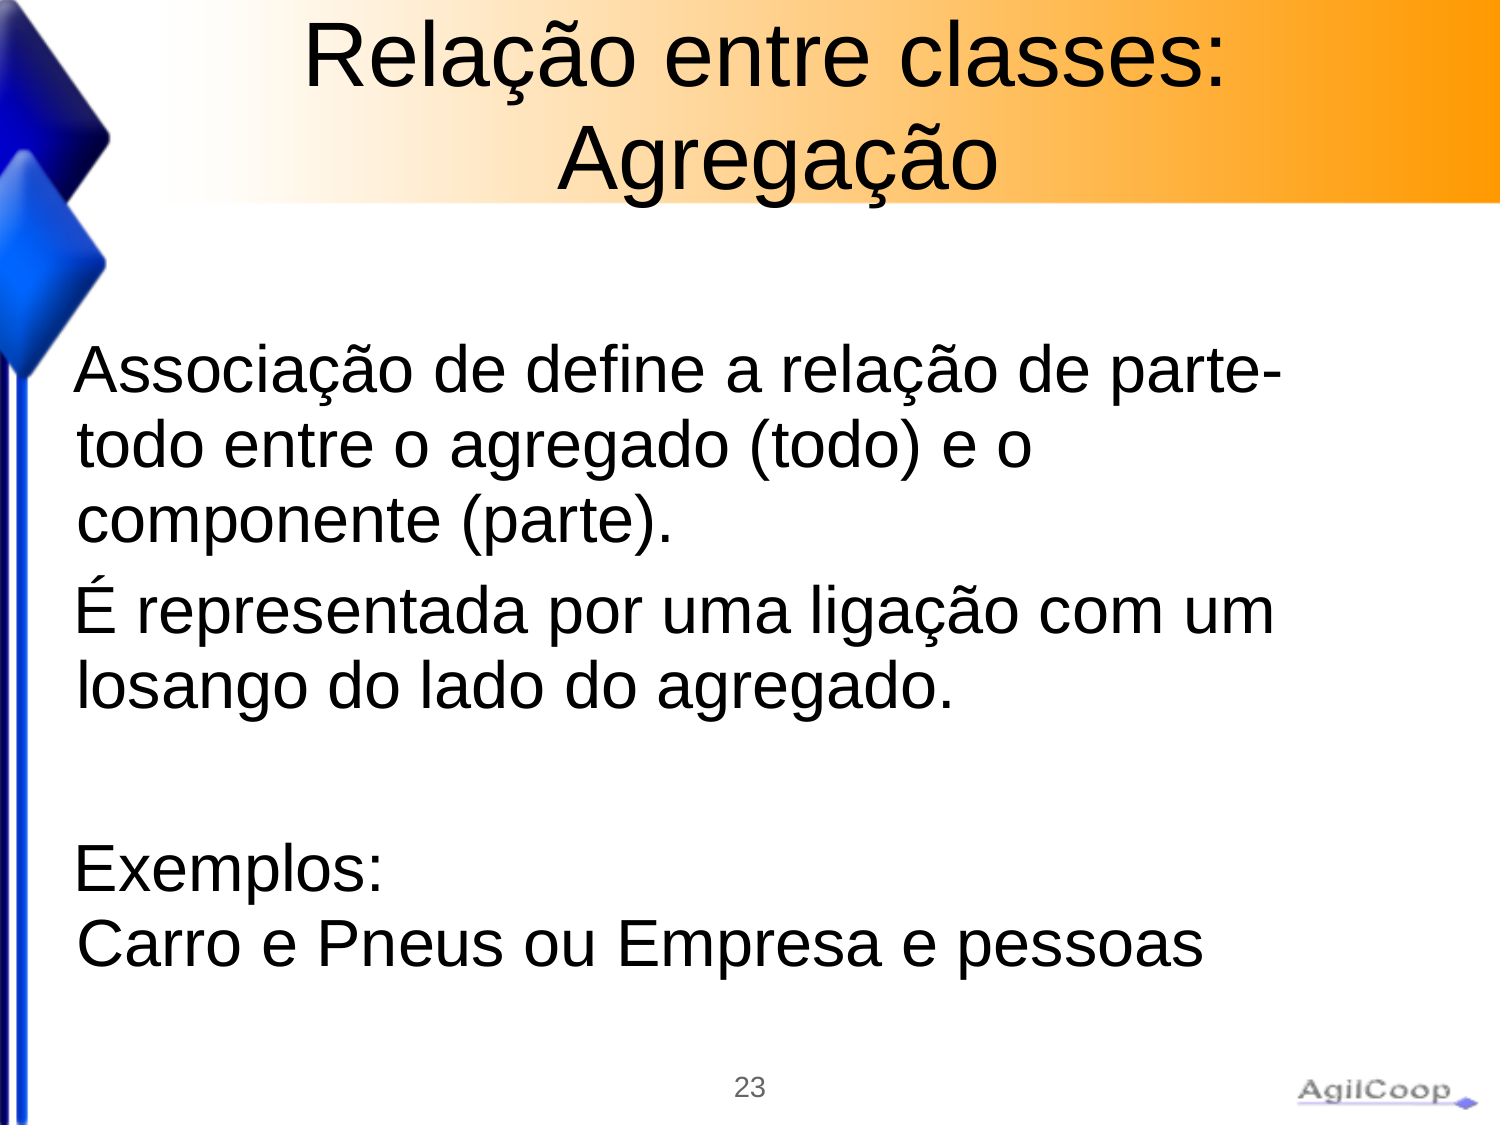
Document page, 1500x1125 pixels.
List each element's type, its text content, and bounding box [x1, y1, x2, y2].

list Associação de define a relação de parte-todo entre o agregado (todo) e o componente (parte). É representada por uma ligação com um losango do lado do agregado. Exemplos: Carro e Pneus ou Empresa e pessoas [59, 324, 1418, 1032]
picture [0, 0, 1500, 1125]
title Relação entre classes: Agregação [58, 0, 1500, 217]
